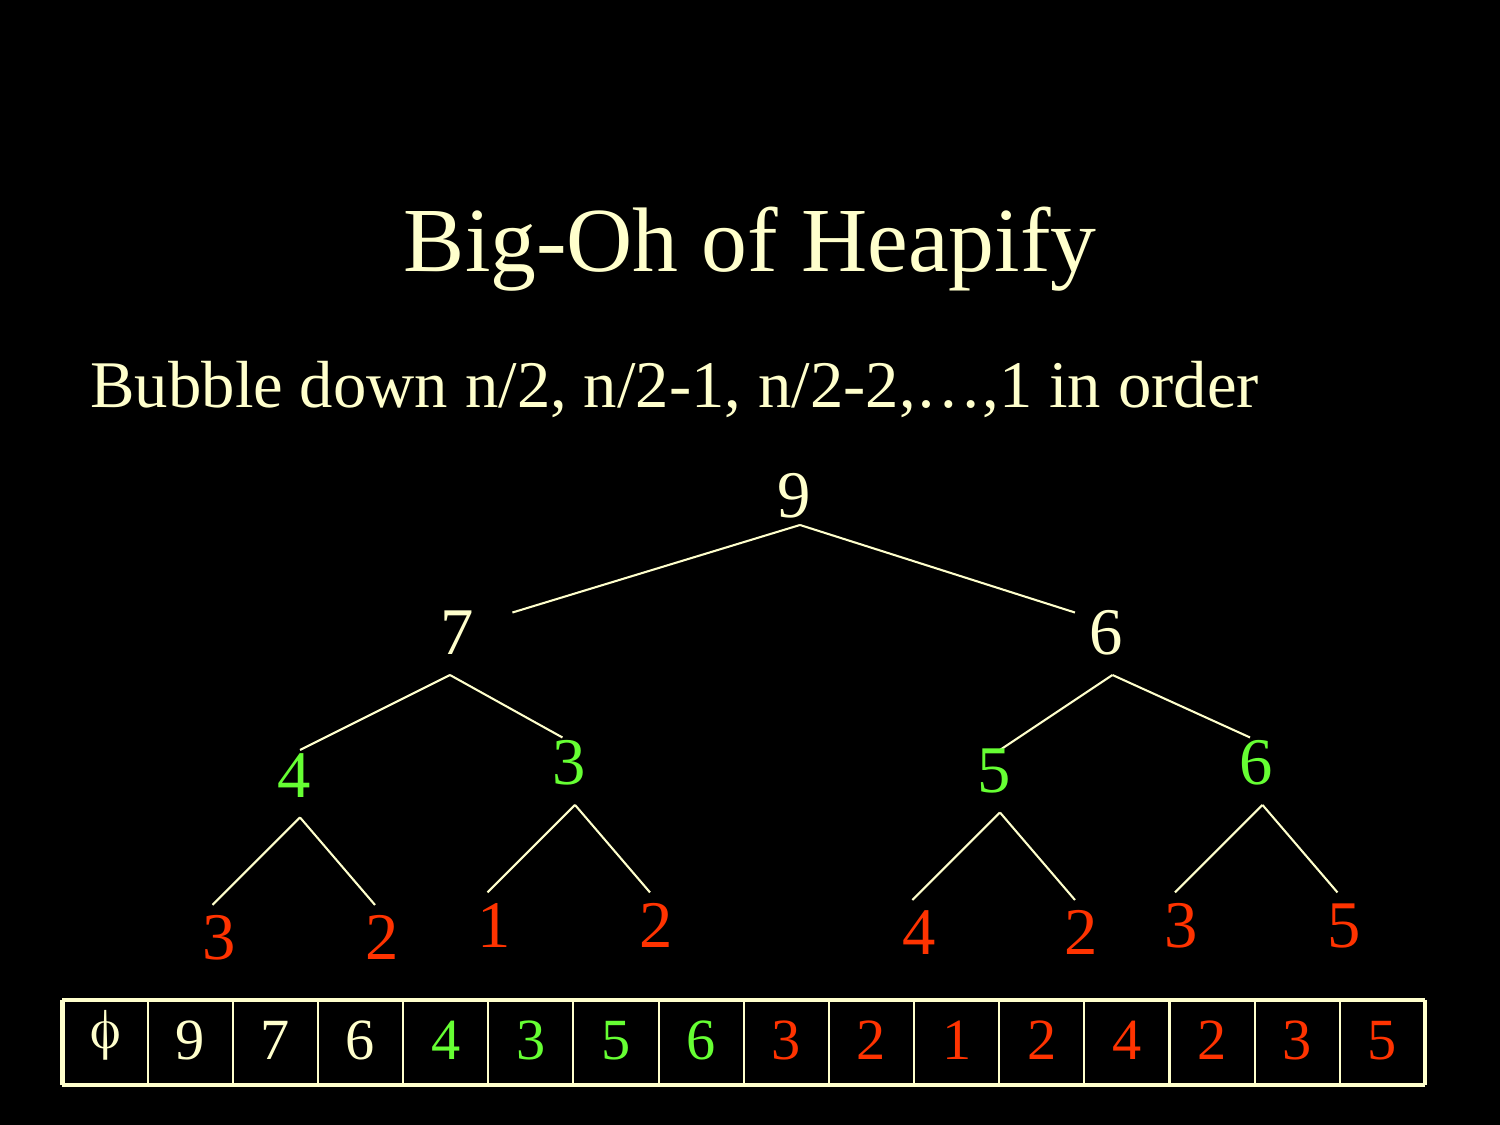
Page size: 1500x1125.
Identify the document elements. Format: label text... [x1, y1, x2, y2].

text_box 1 [915, 1002, 998, 1083]
text_box 3 [537, 717, 601, 807]
text_box 4 [1085, 1002, 1168, 1083]
text_box 9 [149, 1002, 232, 1083]
text_box 2 [1000, 1002, 1083, 1083]
text_box 2 [1171, 1002, 1254, 1083]
text_box 4 [887, 887, 951, 977]
text_box 3 [187, 892, 251, 982]
text_box 2 [350, 892, 414, 982]
text_box 2 [830, 1002, 913, 1083]
text_box 7 [425, 587, 489, 677]
text_box 3 [1150, 879, 1214, 970]
text_box 4 [262, 729, 326, 820]
text_box 1 [462, 879, 526, 970]
text_box 6 [319, 1002, 402, 1083]
text_box 4 [404, 1002, 487, 1083]
text_box 2 [625, 879, 689, 970]
text_box 3 [489, 1002, 572, 1083]
text_box 9 [762, 449, 826, 535]
text_box 5 [1312, 879, 1376, 970]
text_box 6 [1075, 587, 1139, 677]
list Bubble down n/2, n/2-1, n/2-2,…,1 in order [75, 347, 1482, 438]
text_box 7 [234, 1002, 317, 1083]
text_box 9 [762, 527, 826, 540]
text_box 3 [745, 1002, 828, 1083]
text_box 6 [660, 1002, 743, 1083]
text_box 2 [1050, 887, 1114, 977]
title Big-Oh of Heapify [22, 145, 1480, 336]
text_box 6 [1225, 717, 1289, 807]
text_box 5 [1341, 1002, 1423, 1083]
text_box 5 [962, 724, 1026, 815]
text_box 5 [574, 1002, 658, 1083]
text_box 3 [1256, 1002, 1339, 1083]
text_box  [65, 1002, 147, 1083]
